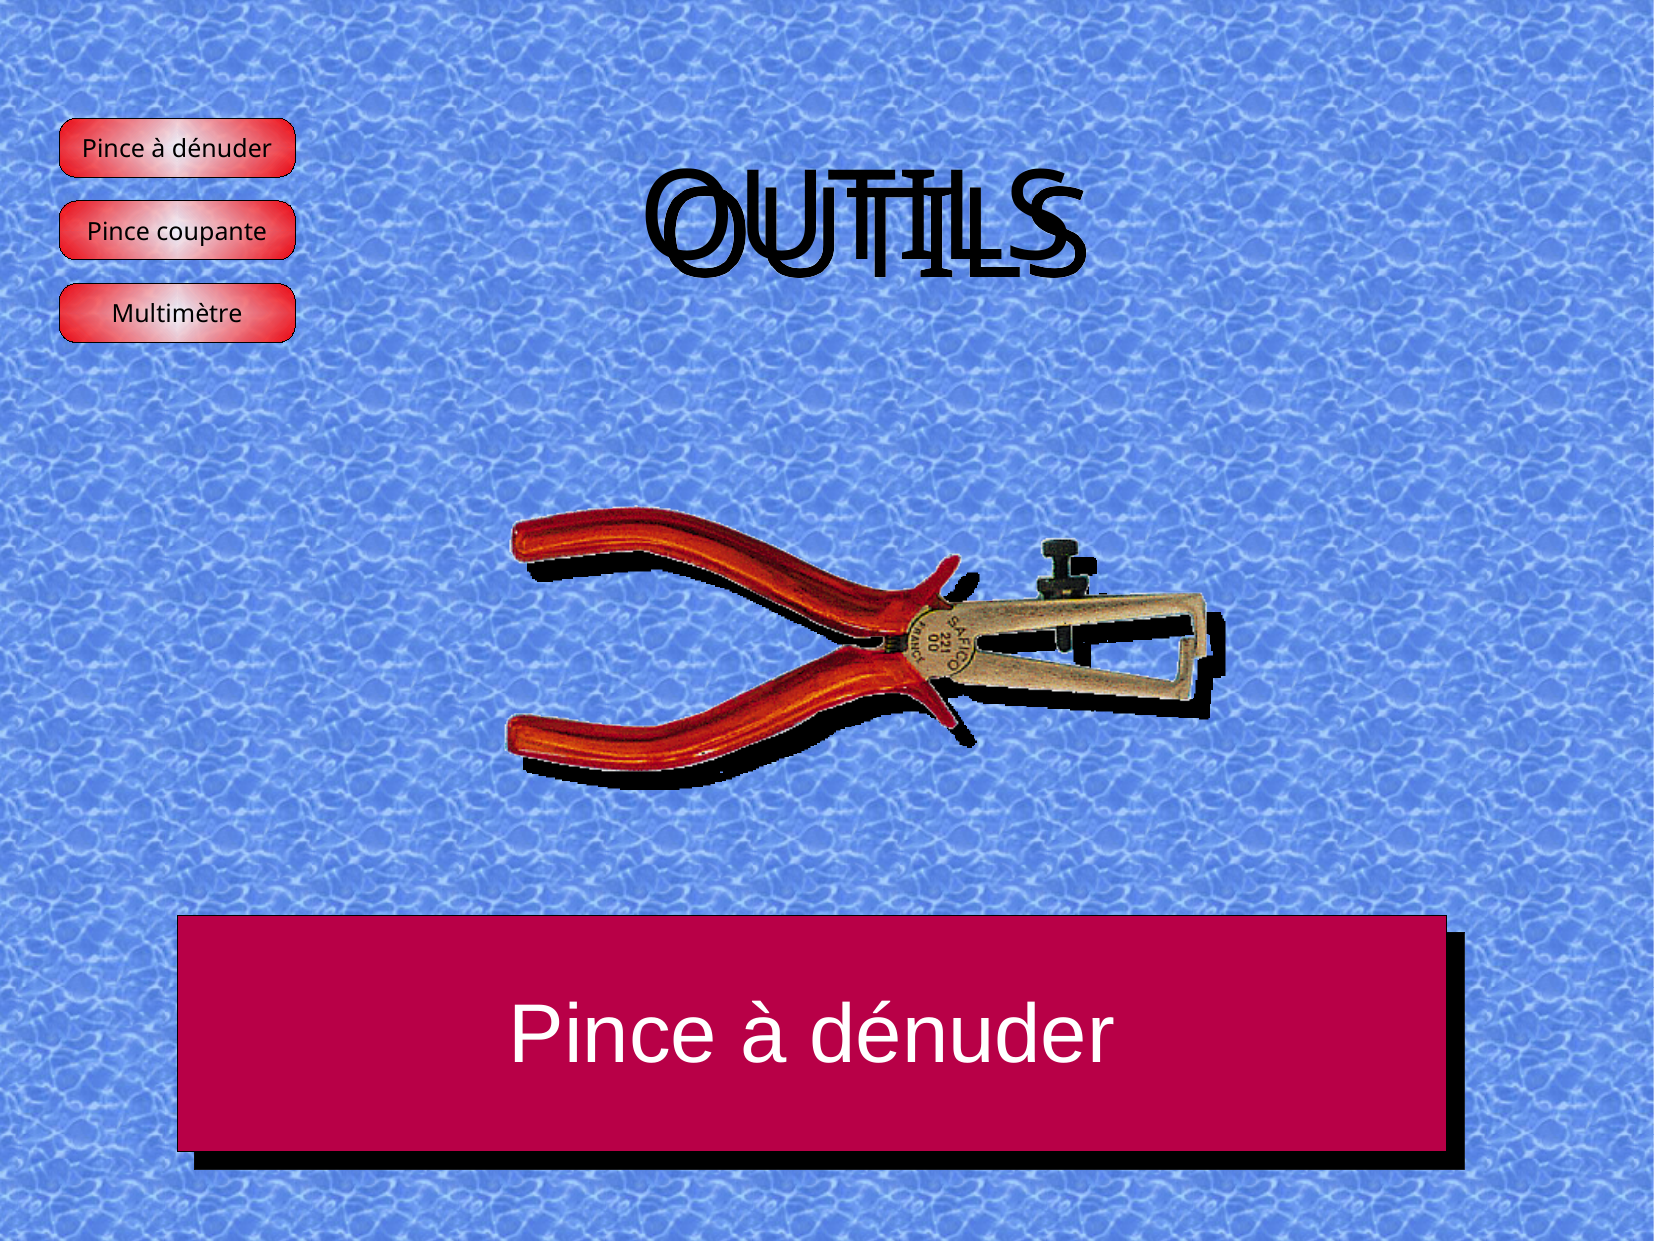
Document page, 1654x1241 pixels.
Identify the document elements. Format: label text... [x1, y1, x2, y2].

text_box OUTILS [501, 118, 1211, 310]
text_box Pince à dénuder [177, 915, 1447, 1152]
picture [0, 0, 1654, 1241]
